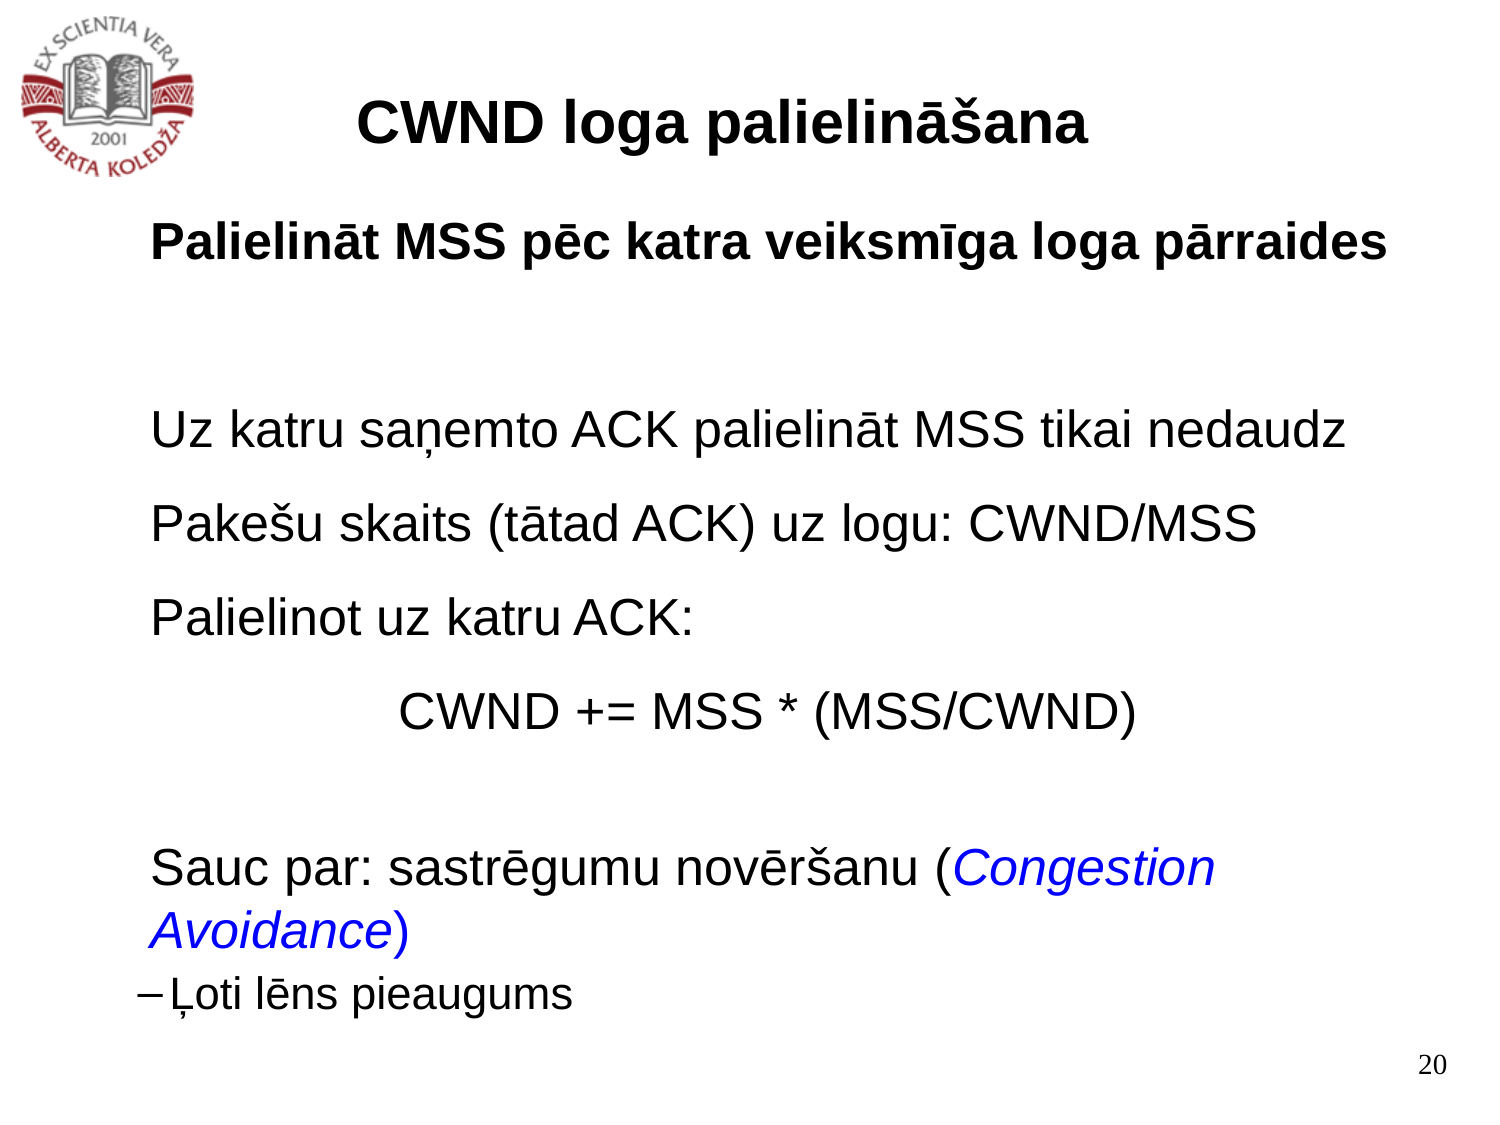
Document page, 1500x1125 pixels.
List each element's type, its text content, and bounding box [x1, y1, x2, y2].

title CWND loga palielināšana [50, 62, 1374, 175]
list Palielināt MSS pēc katra veiksmīga loga pārraides Uz katru saņemto ACK palielināt MSS tikai nedaudz Pakešu skaits (tātad ACK) uz logu: CWND/MSS Palielinot uz katru ACK: CWND += MSS * (MSS/CWND) Sauc par: sastrēgumu novēršanu (Congestion Avoidance) Ļoti lēns pieaugums [74, 200, 1463, 1101]
picture [21, 16, 194, 177]
